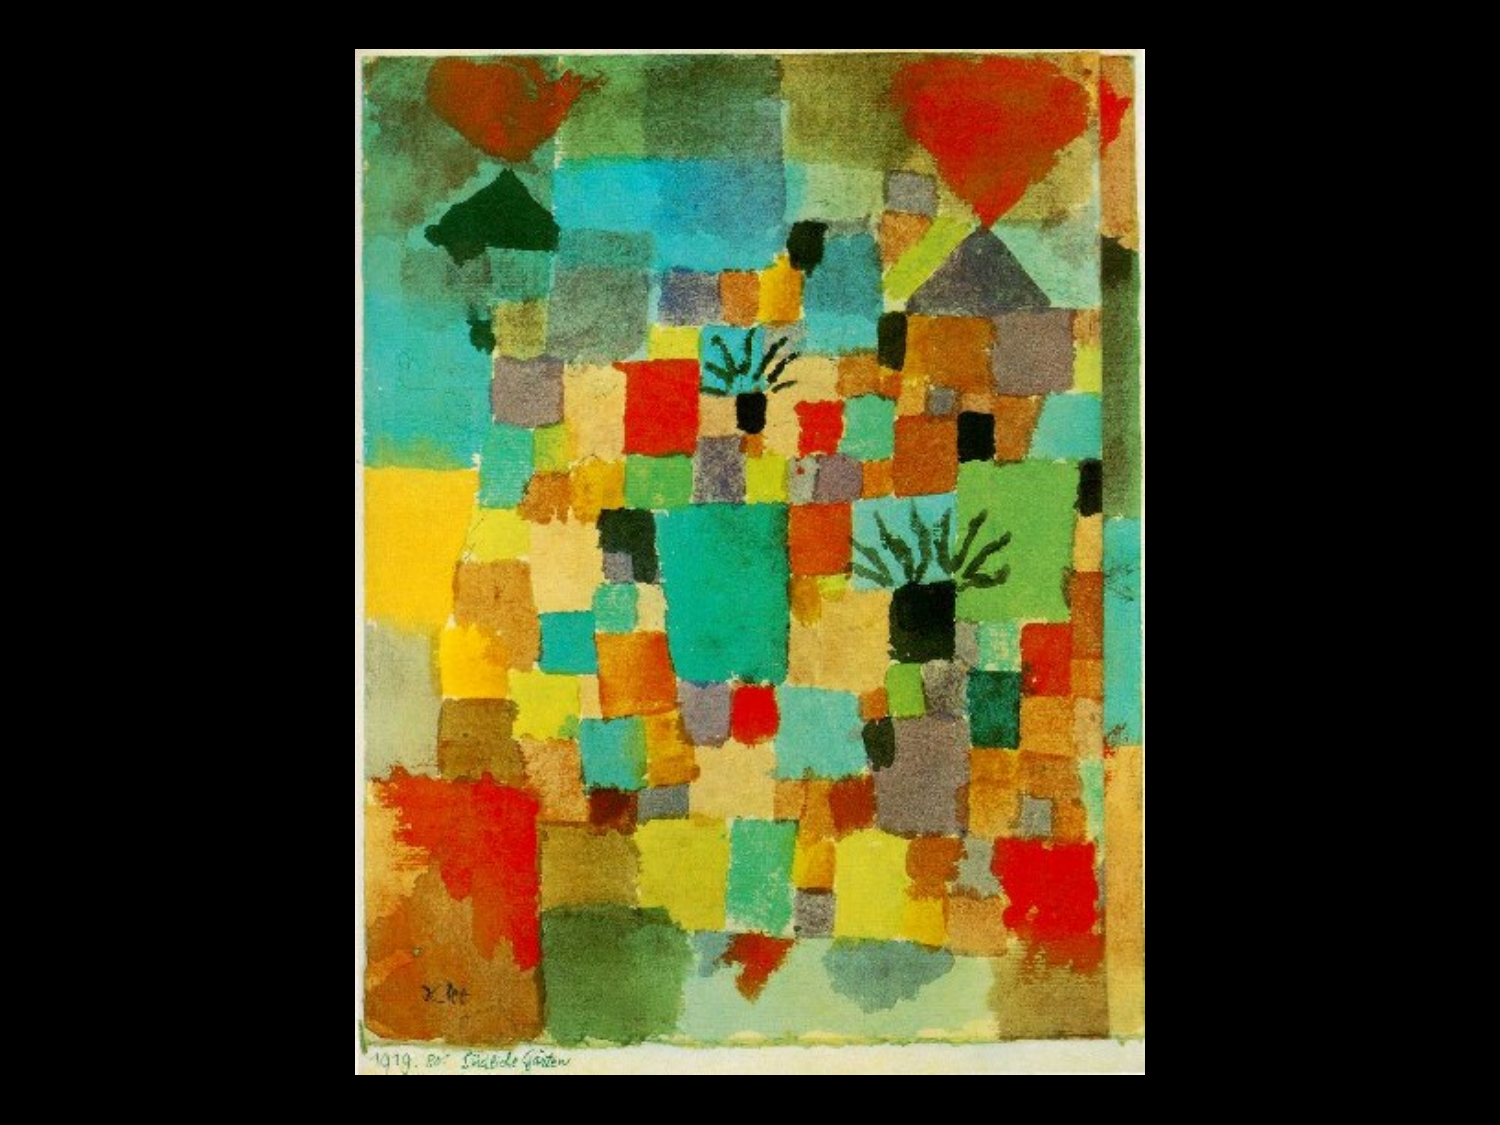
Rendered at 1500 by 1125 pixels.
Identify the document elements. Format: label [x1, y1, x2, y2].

picture [355, 49, 1145, 1075]
